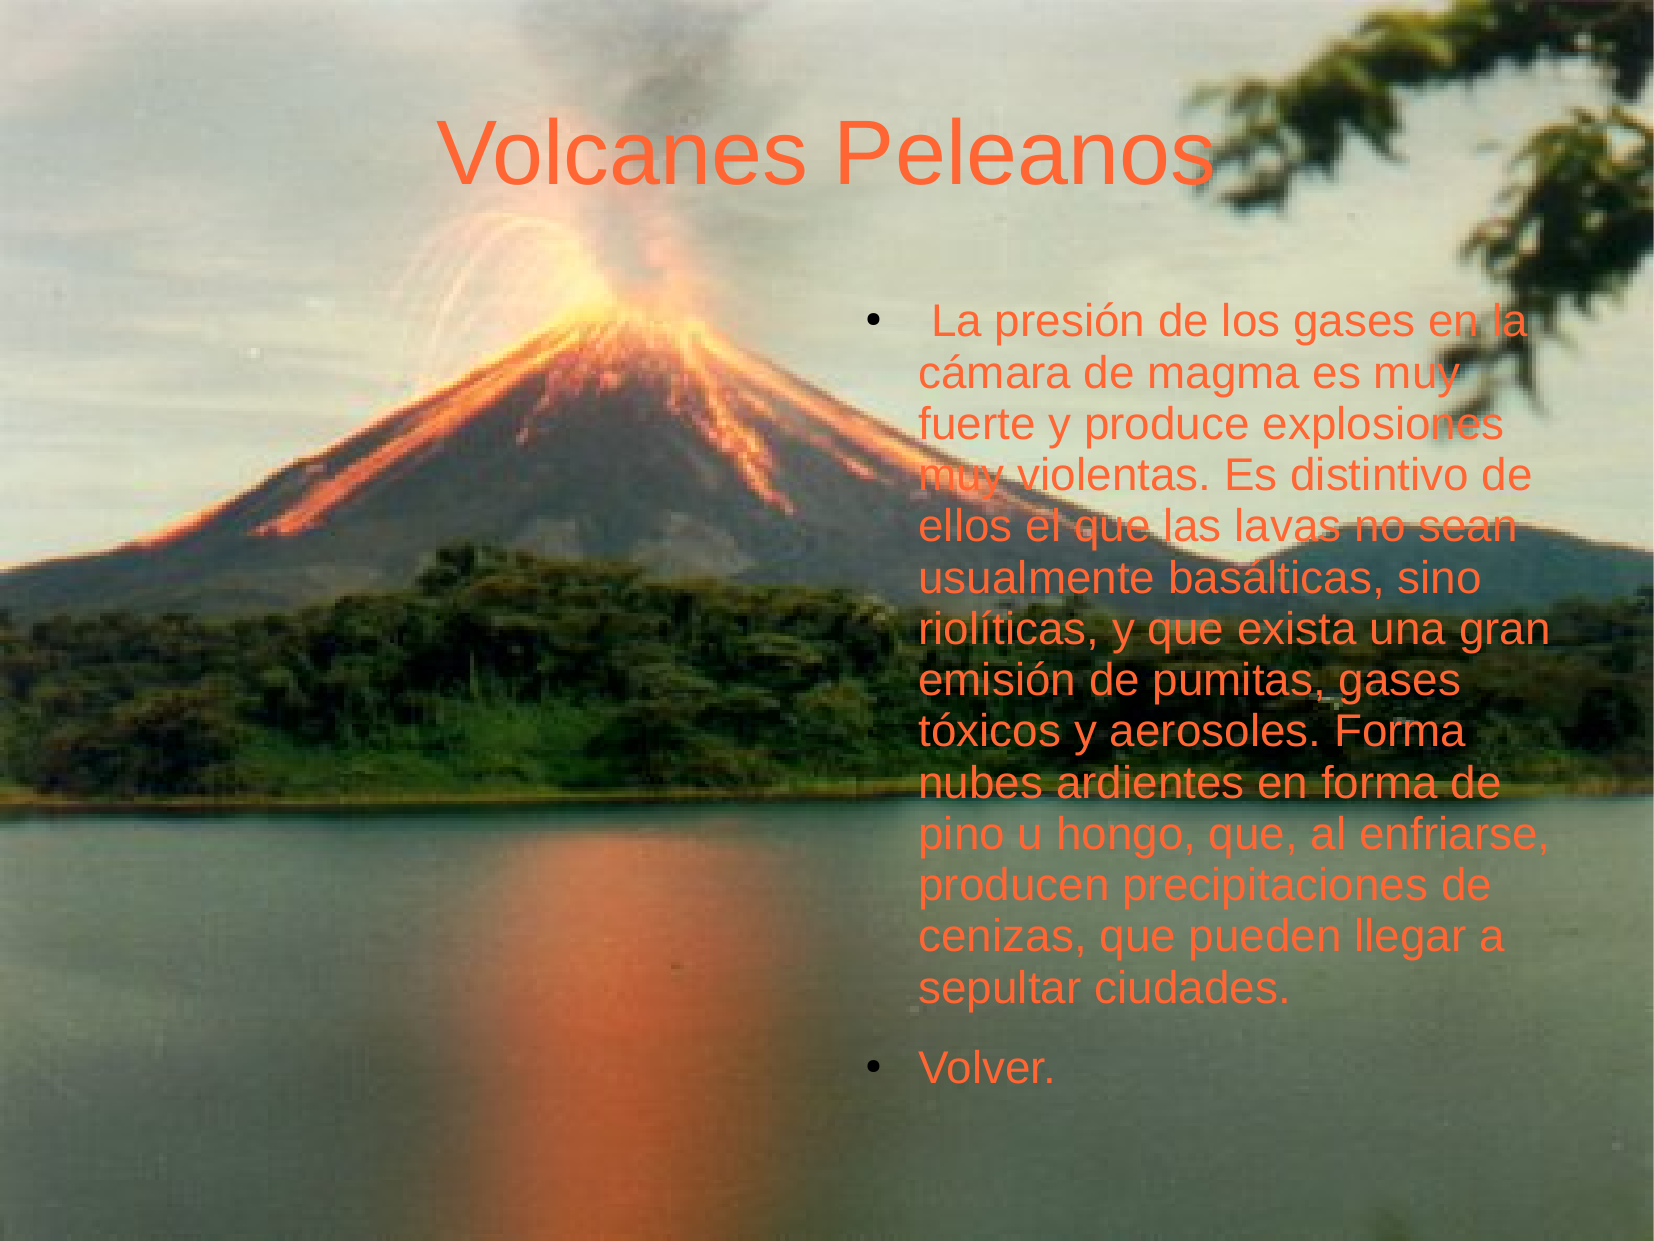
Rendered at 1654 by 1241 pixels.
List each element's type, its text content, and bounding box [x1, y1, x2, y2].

list La presión de los gases en la cámara de magma es muy fuerte y produce explosiones muy violentas. Es distintivo de ellos el que las lavas no sean usualmente basálticas, sino riolíticas, y que exista una gran emisión de pumitas, gases tóxicos y aerosoles. Forma nubes ardientes en forma de pino u hongo, que, al enfriarse, producen precipitaciones de cenizas, que pueden llegar a sepultar ciudades. Volver. [847, 295, 1574, 1171]
picture [0, 0, 1654, 1241]
title Volcanes Peleanos [82, 49, 1571, 257]
